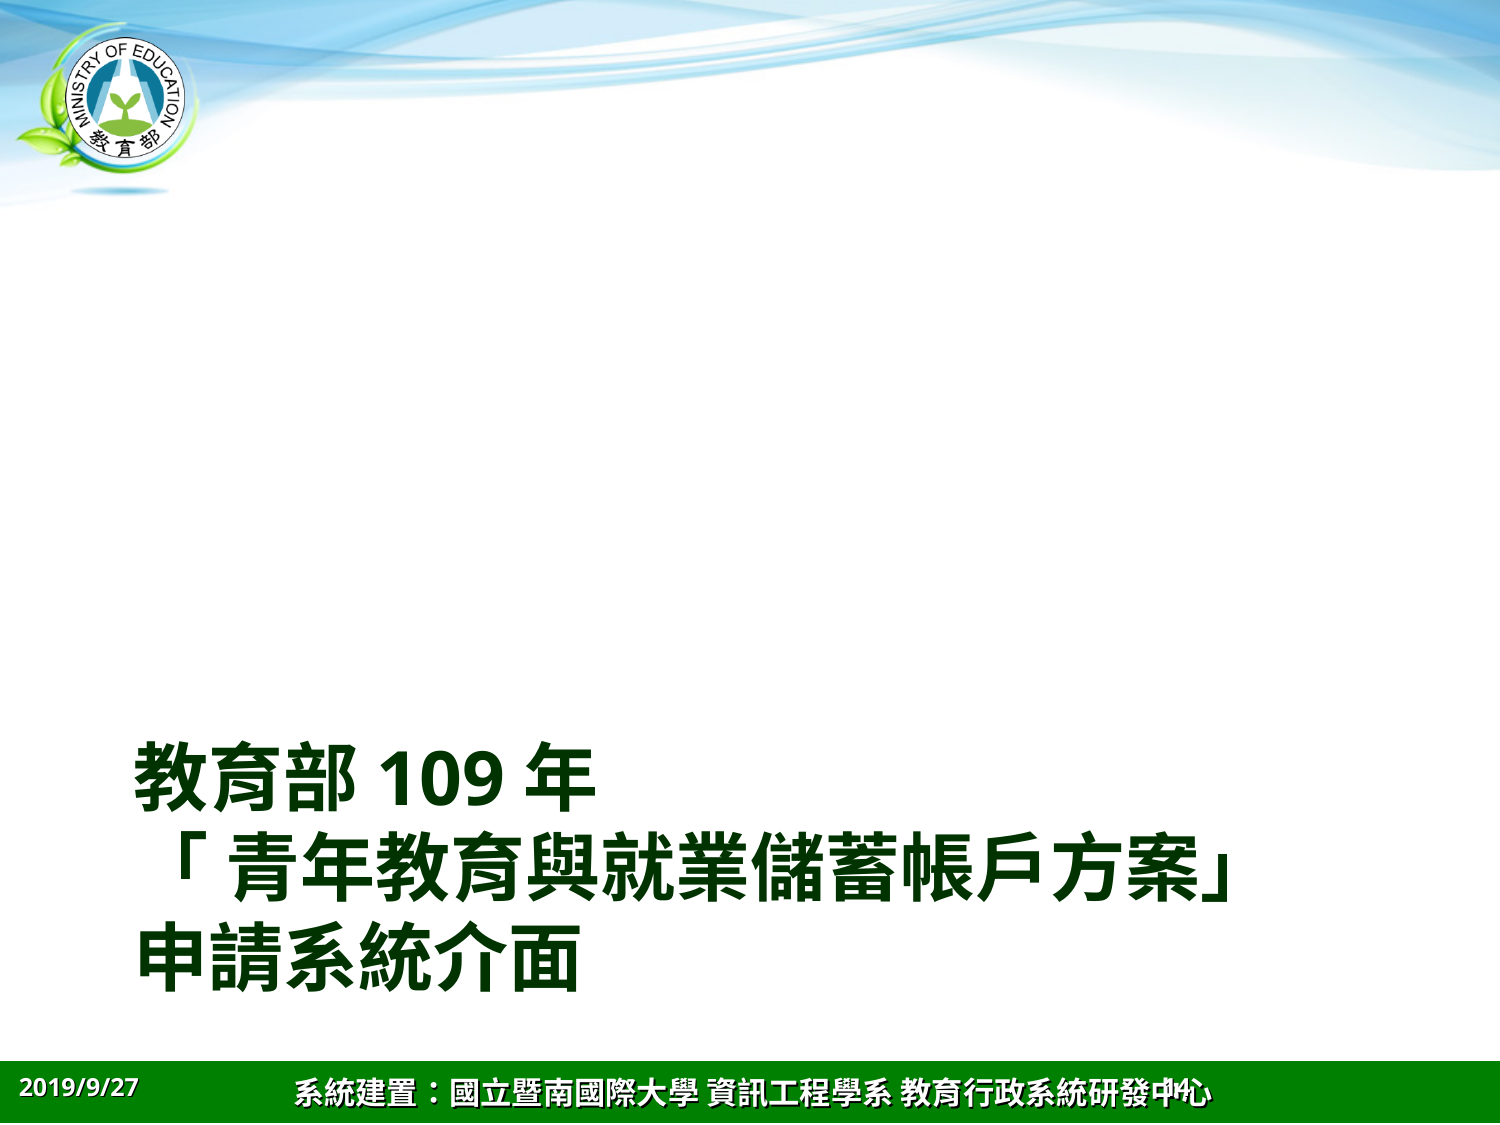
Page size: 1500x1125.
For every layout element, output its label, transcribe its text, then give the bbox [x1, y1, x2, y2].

title 教育部109年 「 青年教育與就業儲蓄帳戶方案」 申請系統介面 [118, 722, 1394, 947]
text_box 14 [1147, 1063, 1498, 1117]
text_box 2019/9/27 [3, 1063, 354, 1117]
